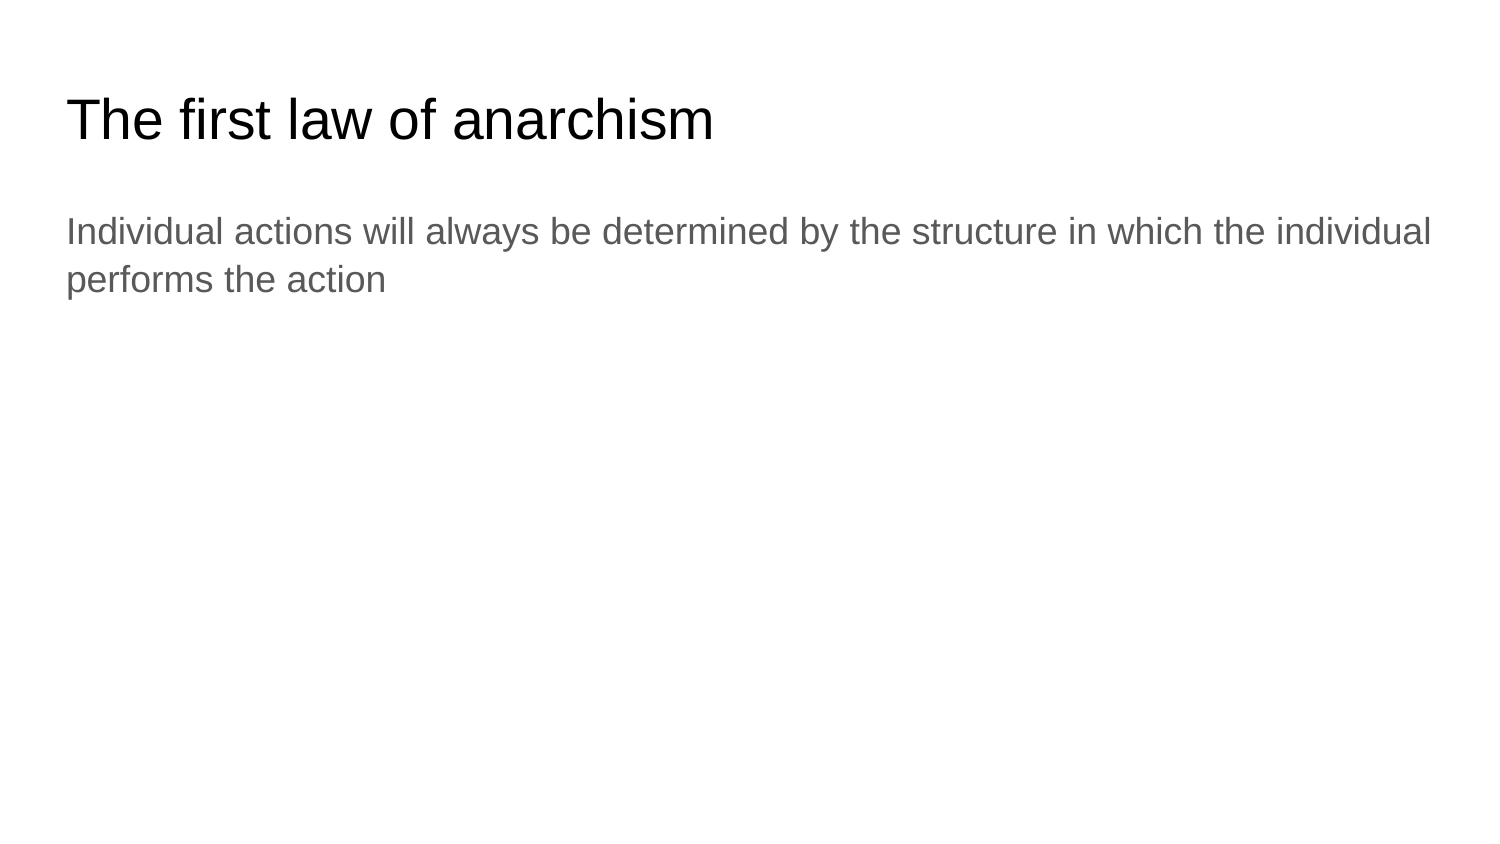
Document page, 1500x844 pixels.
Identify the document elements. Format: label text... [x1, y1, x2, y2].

title The first law of anarchism [51, 72, 1449, 167]
list Individual actions will always be determined by the structure in which the individual performs the action [51, 189, 1449, 750]
